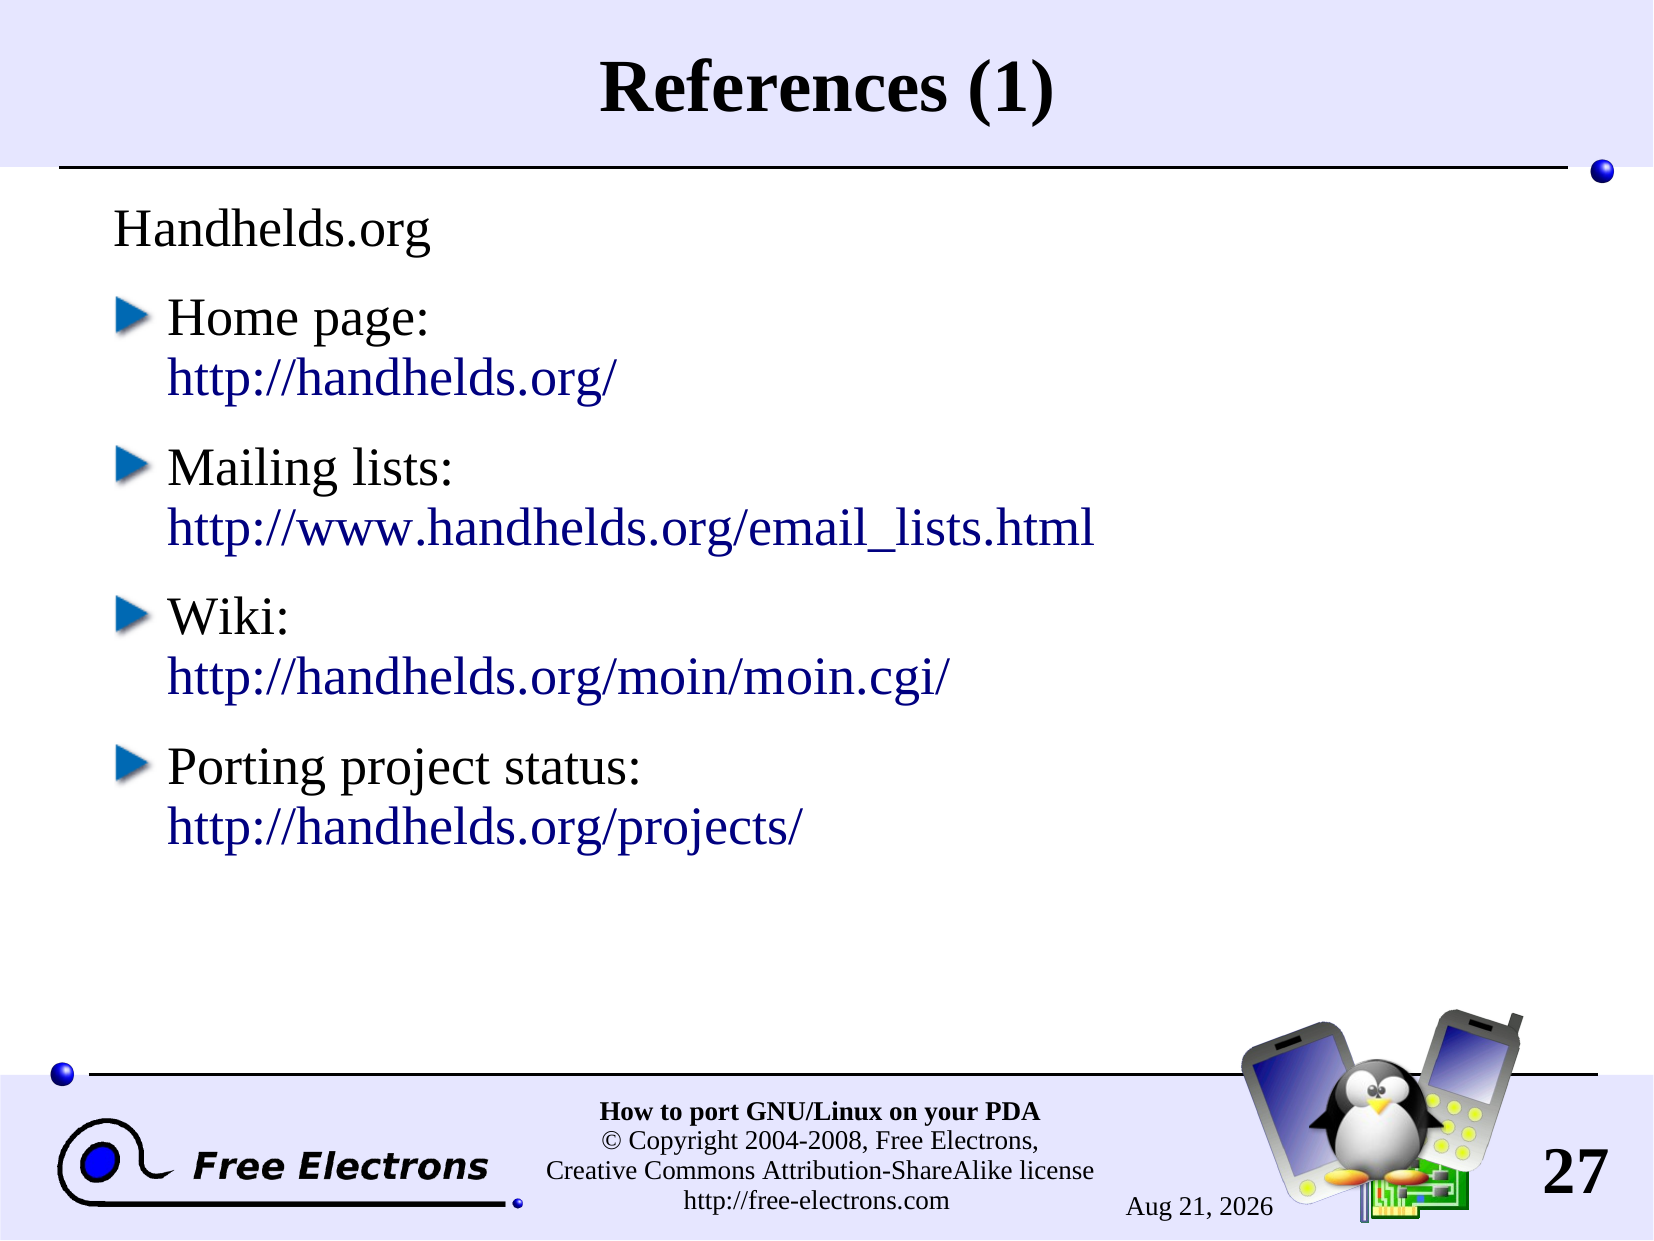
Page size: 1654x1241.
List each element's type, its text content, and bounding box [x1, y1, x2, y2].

title References (1) [121, 23, 1534, 149]
picture [1225, 1010, 1538, 1241]
picture [50, 1107, 527, 1216]
list Handhelds.org Home page: http://handhelds.org/ Mailing lists: http://www.handhelds.org/email_lists.html Wiki: http://handhelds.org/moin/moin.cgi/ Porting project status: http://handhelds.org/projects/ [96, 197, 1526, 1021]
